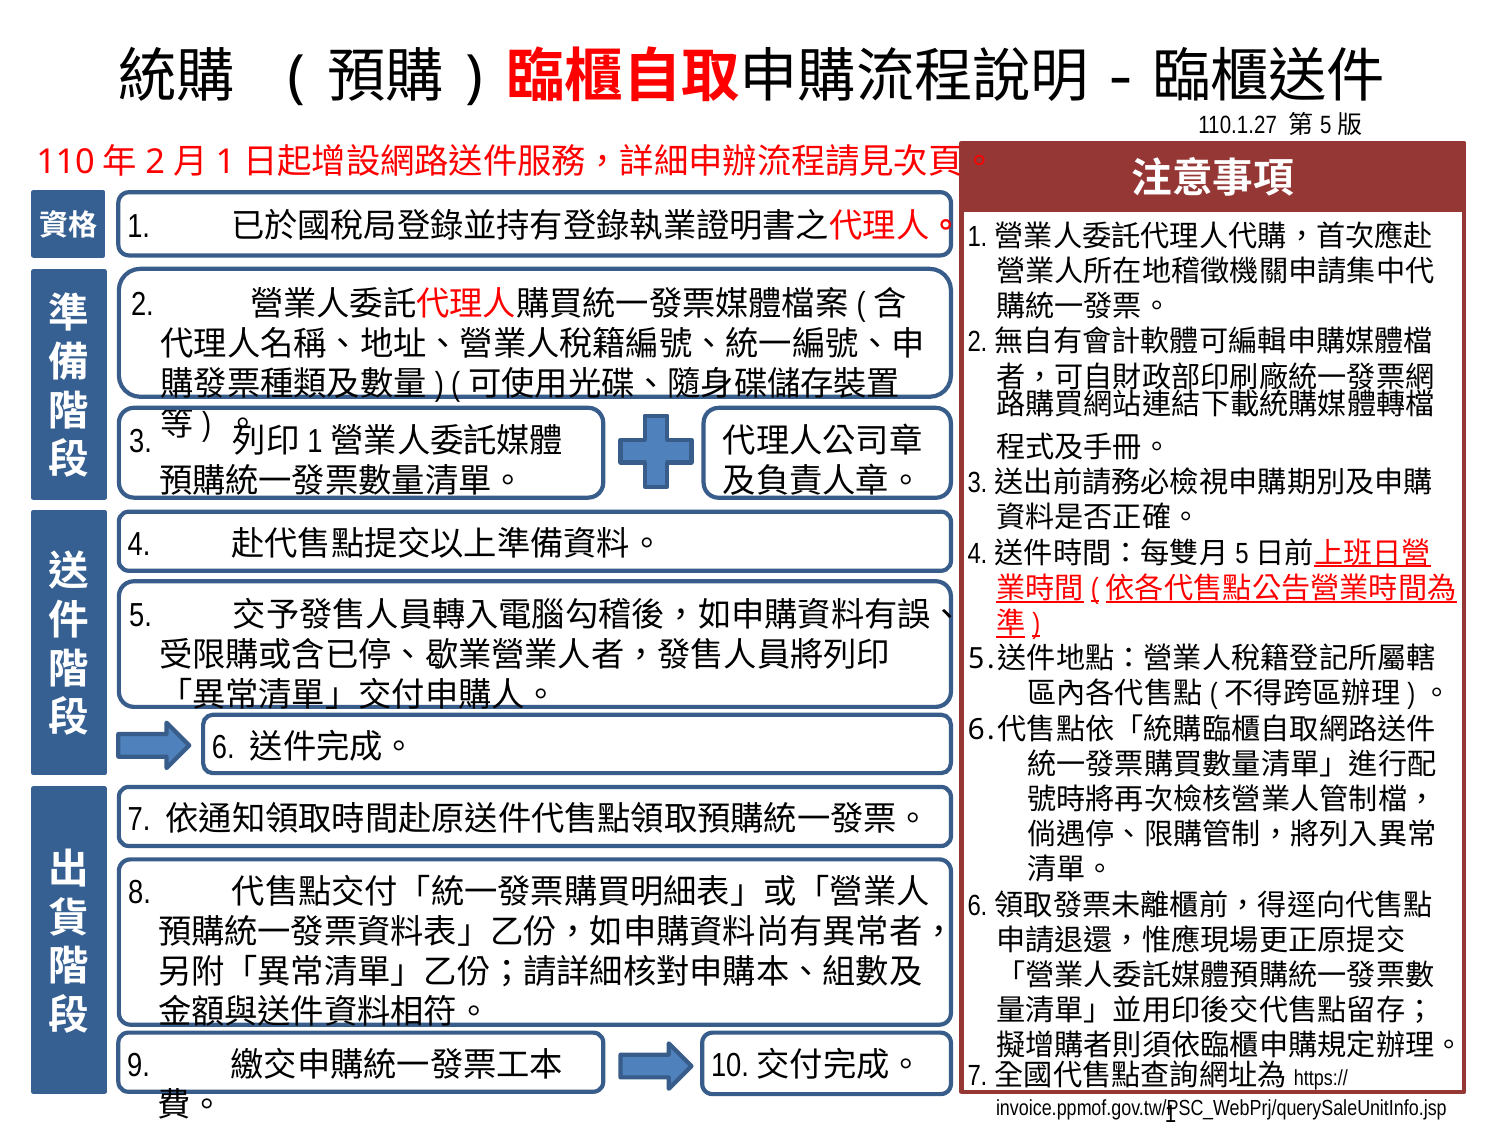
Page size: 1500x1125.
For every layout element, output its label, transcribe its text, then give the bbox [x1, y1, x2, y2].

text_box 準備階段 [34, 271, 104, 498]
text_box 1.營業人委託代理人代購，首次應赴營業人所在地稽徵機關申請集中代購統一發票。 2.無自有會計軟體可編輯申購媒體檔者，可自財政部印刷廠統一發票網路購買網站連結下載統購媒體轉檔程式及手冊。 3.送出前請務必檢視申購期別及申購資料是否正確。 4.送件時間：每雙月5日前上班日營業時間(依各代售點公告營業時間為準) 送件地點：營業人稅籍登記所屬轄區內各代售點(不得跨區辦理)。 代售點依「統購臨櫃自取網路送件統一發票購買數量清單」進行配號時將再次檢核營業人管制檔，倘遇停、限購管制，將列入異常清單。 6.領取發票未離櫃前，得逕向代售點申請退還，惟應現場更正原提交「營業人委託媒體預購統一發票數量清單」並用印後交代售點留存；擬增購者則須依臨櫃申購規定辦理。 7.全國代售點查詢網址為https://invoice.ppmof.gov.tw/PSC_WebPrj/querySaleUnitInfo.jsp [962, 209, 1464, 1092]
text_box [118, 722, 190, 769]
text_box 代理人公司章 及負責人章。 [703, 407, 951, 498]
text_box 6. 送件完成。 [203, 714, 951, 774]
text_box 1. 已於國稅局登錄並持有登錄執業證明書之代理人。 [118, 192, 951, 256]
text_box 注意事項 [1004, 143, 1464, 209]
text_box 8. 代售點交付「統一發票購買明細表」或「營業人預購統一發票資料表」乙份，如申購資料尚有異常者，另附「異常清單」乙份；請詳細核對申購本、組數及金額與送件資料相符。 [118, 859, 951, 1025]
text_box [620, 1043, 692, 1089]
text_box 2. 營業人委託代理人購買統一發票媒體檔案(含代理人名稱、地址、營業人稅籍編號、統一編號、申購發票種類及數量) (可使用光碟、隨身碟儲存裝置等) 。 [118, 268, 951, 397]
text_box 送件階段 [34, 512, 104, 773]
text_box 1 [1149, 1082, 1500, 1125]
text_box [620, 415, 692, 487]
text_box 110年2月1日起增設網路送件服務，詳細申辦流程請見次頁。 [21, 132, 1004, 230]
text_box 10.交付完成。 [702, 1032, 951, 1095]
text_box 資格 [33, 192, 103, 255]
text_box 7. 依通知領取時間赴原送件代售點領取預購統一發票。 [118, 786, 951, 847]
text_box 3. 列印1營業人委託媒體預購統一發票數量清單。 [118, 407, 604, 498]
text_box 110.1.27 第5版 [1183, 100, 1467, 146]
text_box 出貨階段 [34, 789, 104, 1092]
text_box 9. 繳交申購統一發票工本費。 [118, 1032, 604, 1092]
text_box 5. 交予發售人員轉入電腦勾稽後，如申購資料有誤、受限購或含已停、歇業營業人者，發售人員將列印「異常清單」交付申購人。 [118, 581, 951, 707]
title 統購 (預購)臨櫃自取申購流程說明-臨櫃送件 [76, 30, 1427, 112]
text_box 4. 赴代售點提交以上準備資料。 [118, 511, 951, 571]
